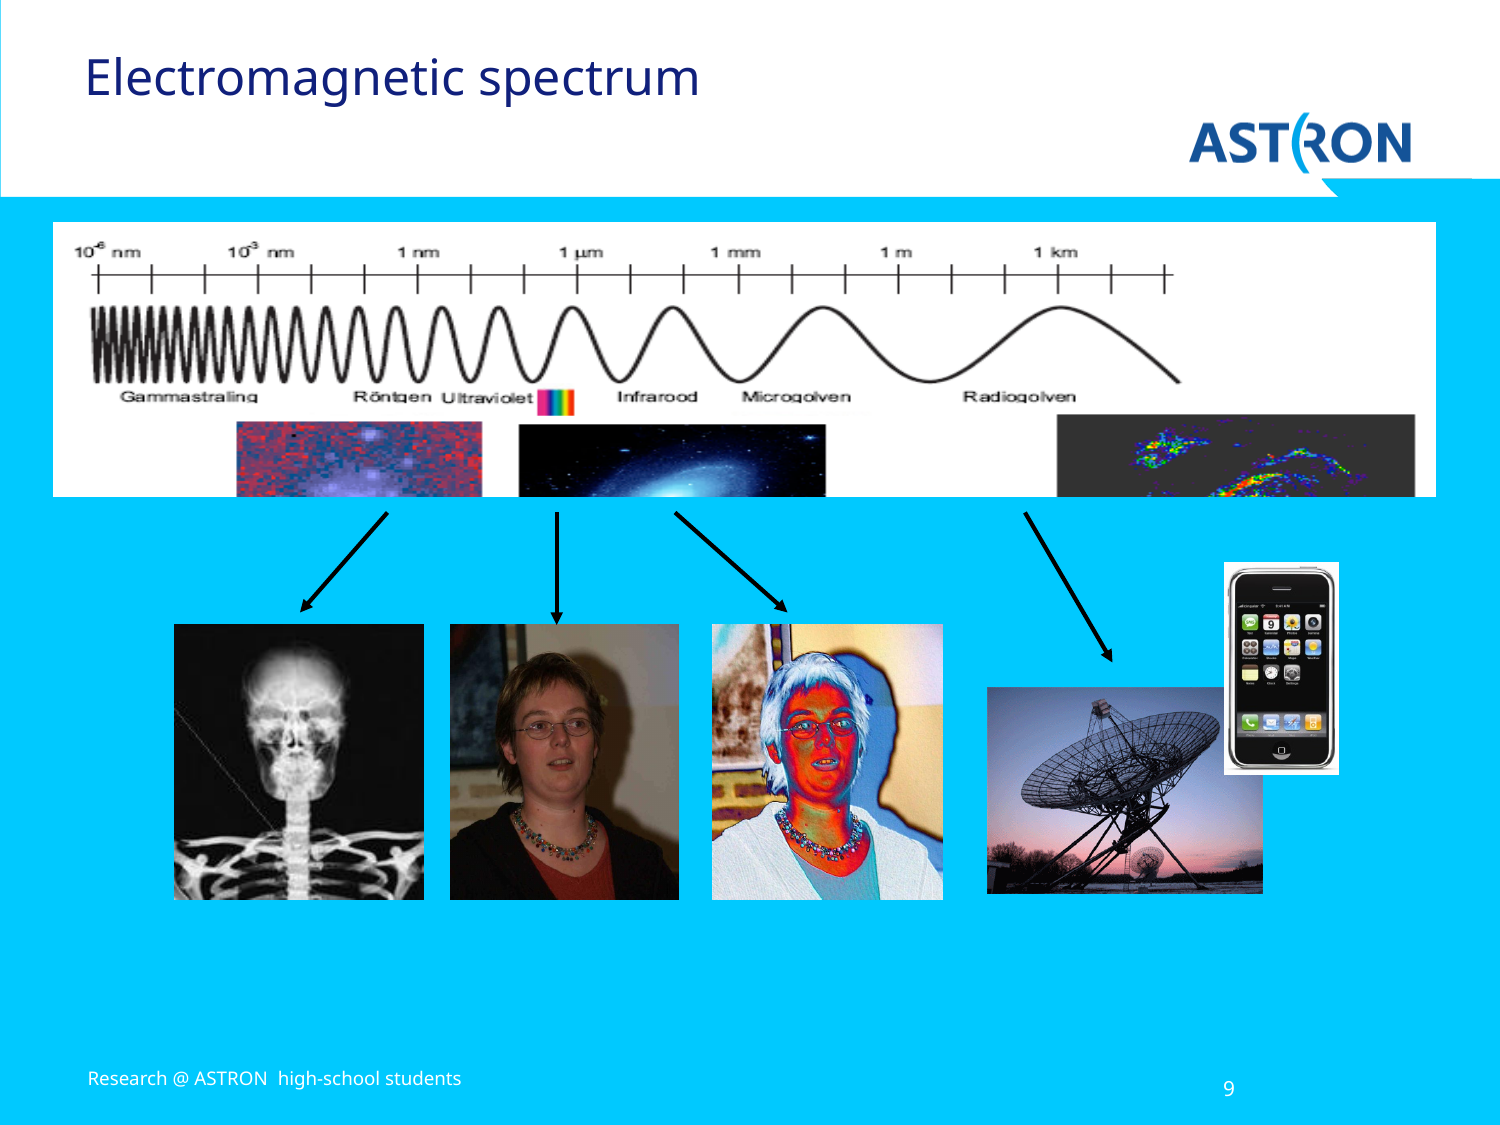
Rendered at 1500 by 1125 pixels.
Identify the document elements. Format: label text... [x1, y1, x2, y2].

picture [175, 625, 423, 899]
picture [988, 563, 1338, 893]
picture [54, 223, 1435, 496]
picture [713, 625, 942, 899]
text_box Research @ ASTRON high-school students [87, 1062, 1055, 1125]
picture [0, 0, 1500, 196]
picture [451, 625, 678, 899]
text_box <number> [1208, 1062, 1409, 1125]
text_box Electromagnetic spectrum [69, 37, 1160, 188]
